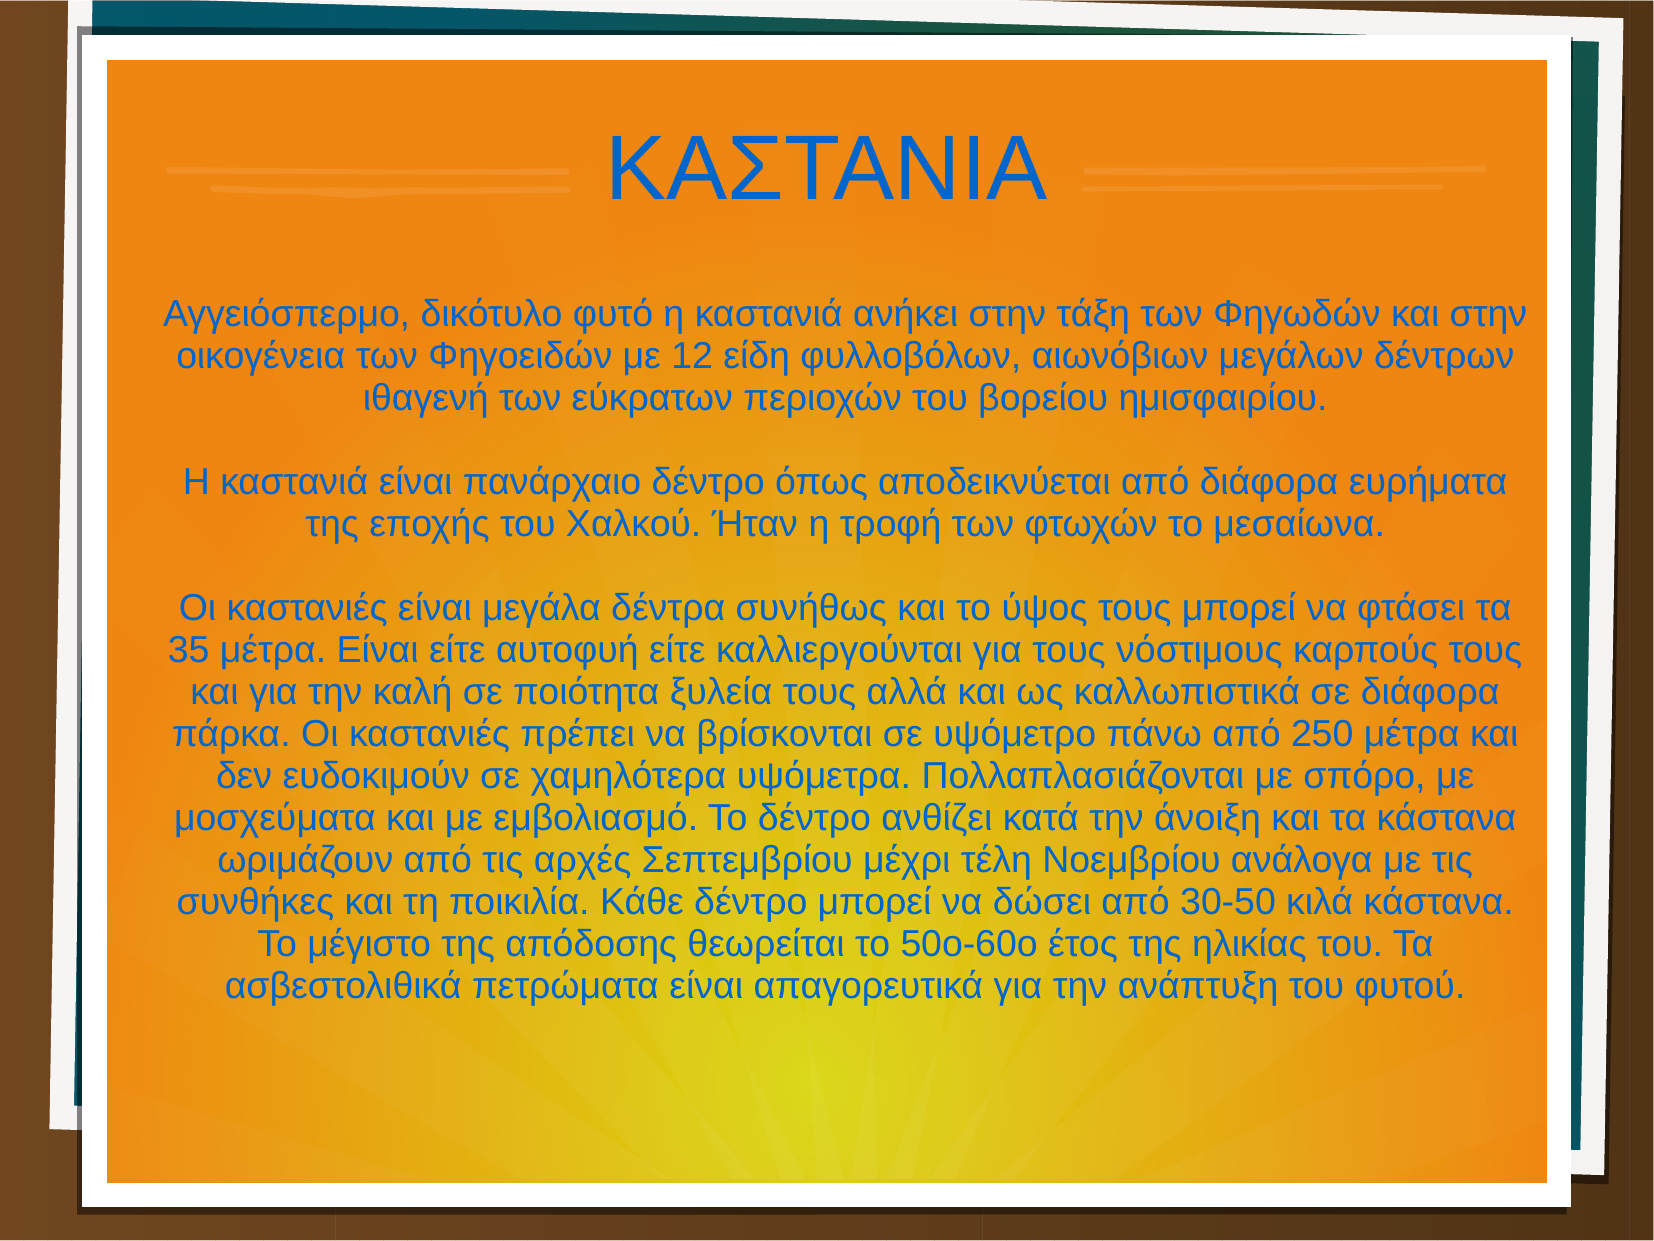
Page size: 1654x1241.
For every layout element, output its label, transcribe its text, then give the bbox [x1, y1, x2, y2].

title ΚΑΣΤΑΝΙΑ [566, 78, 1087, 257]
subtitle Αγγειόσπερμο, δικότυλο φυτό η καστανιά ανήκει στην τάξη των Φηγωδών και στην οικογένεια των Φηγοειδών με 12 είδη φυλλοβόλων, αιωνόβιων μεγάλων δέντρων ιθαγενή των εύκρατων περιοχών του βορείου ημισφαιρίου. Η καστανιά είναι πανάρχαιο δέντρο όπως αποδεικνύεται από διάφορα ευρήματα της εποχής του Χαλκού. Ήταν η τροφή των φτωχών το μεσαίωνα. Οι καστανιές είναι μεγάλα δέντρα συνήθως και το ύψος τους μπορεί να φτάσει τα 35 μέτρα. Είναι είτε αυτοφυή είτε καλλιεργούνται για τους νόστιμους καρπούς τους και για την καλή σε ποιότητα ξυλεία τους αλλά και ως καλλωπιστικά σε διάφορα πάρκα. Οι καστανιές πρέπει να βρίσκονται σε υψόμετρο πάνω από 250 μέτρα και δεν ευδοκιμούν σε χαμηλότερα υψόμετρα. Πολλαπλασιάζονται με σπόρο, με μοσχεύματα και με εμβολιασμό. Το δέντρο ανθίζει κατά την άνοιξη και τα κάστανα ωριμάζουν από τις αρχές Σεπτεμβρίου μέχρι τέλη Νοεμβρίου ανάλογα με τις συνθήκες και τη ποικιλία. Κάθε δέντρο μπορεί να δώσει από 30-50 κιλά κάστανα. Το μέγιστο της απόδοσης θεωρείται το 50ο-60ο έτος της ηλικίας του. Τα ασβεστολιθικά πετρώματα είναι απαγορευτικά για την ανάπτυξη του φυτού. [153, 290, 1538, 1010]
